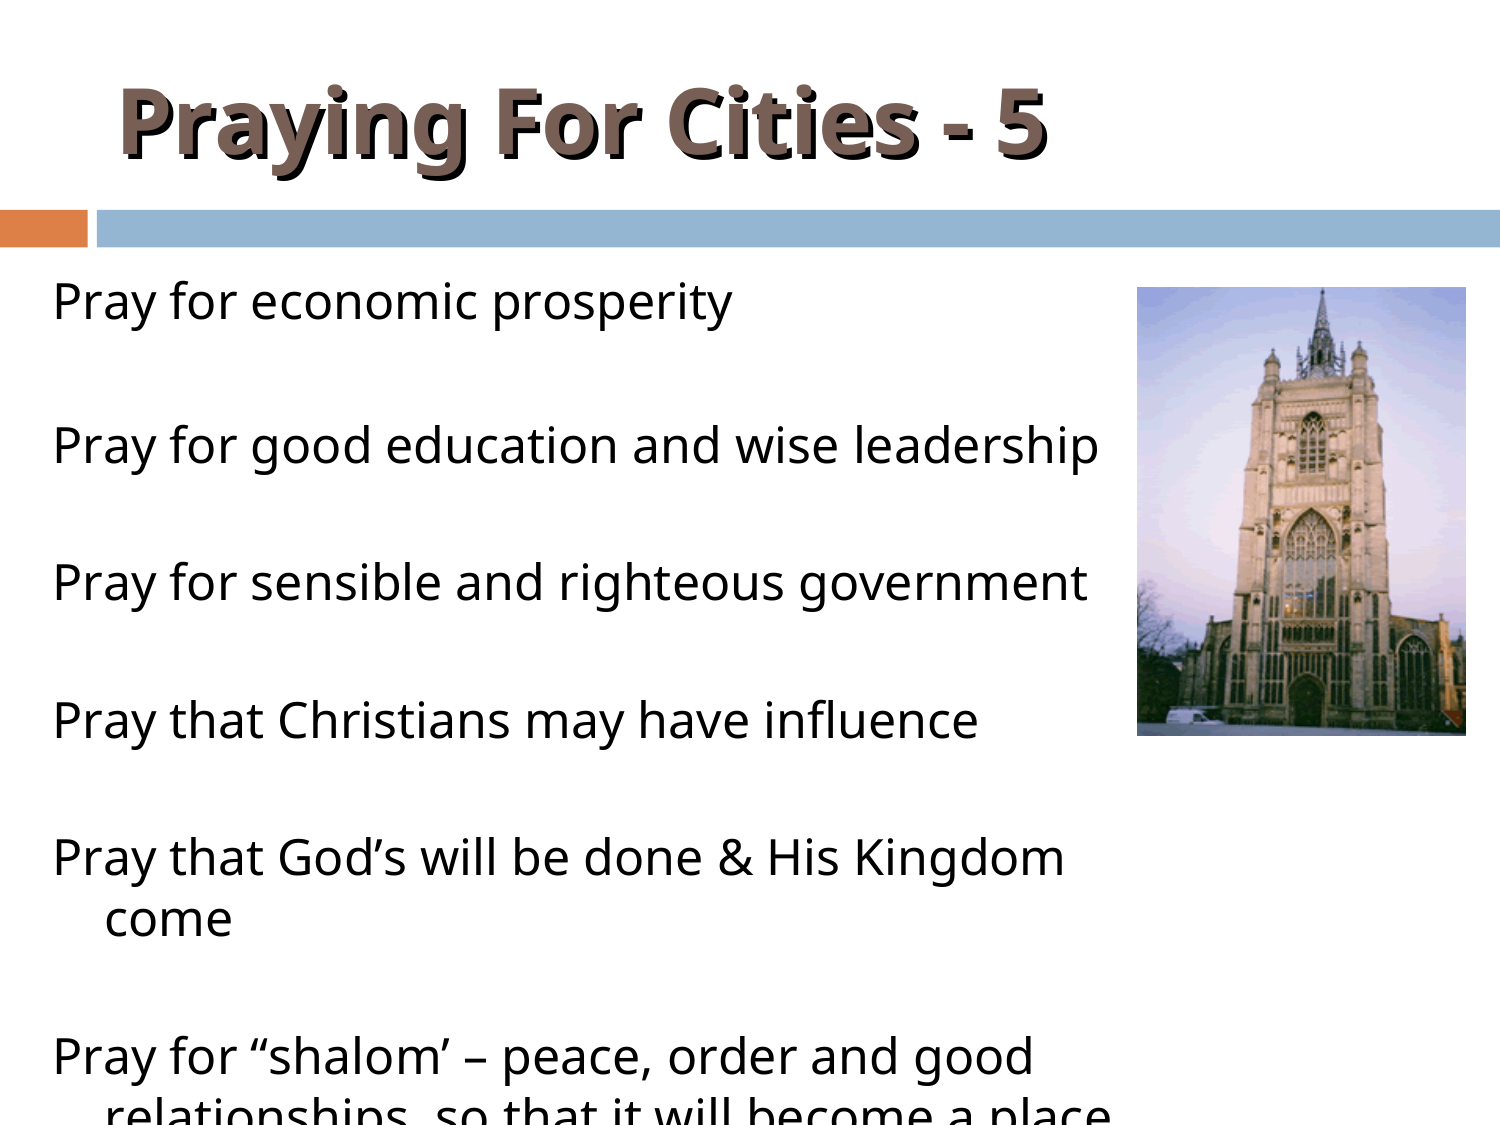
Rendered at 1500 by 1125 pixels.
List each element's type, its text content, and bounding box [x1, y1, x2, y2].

picture [1137, 287, 1466, 736]
list Pray for economic prosperity Pray for good education and wise leadership Pray for sensible and righteous government Pray that Christians may have influence Pray that God’s will be done & His Kingdom come Pray for “shalom’ – peace, order and good relationships, so that it will become a place of blessing [37, 262, 1150, 1125]
title Praying For Cities - 5 [100, 37, 1438, 201]
